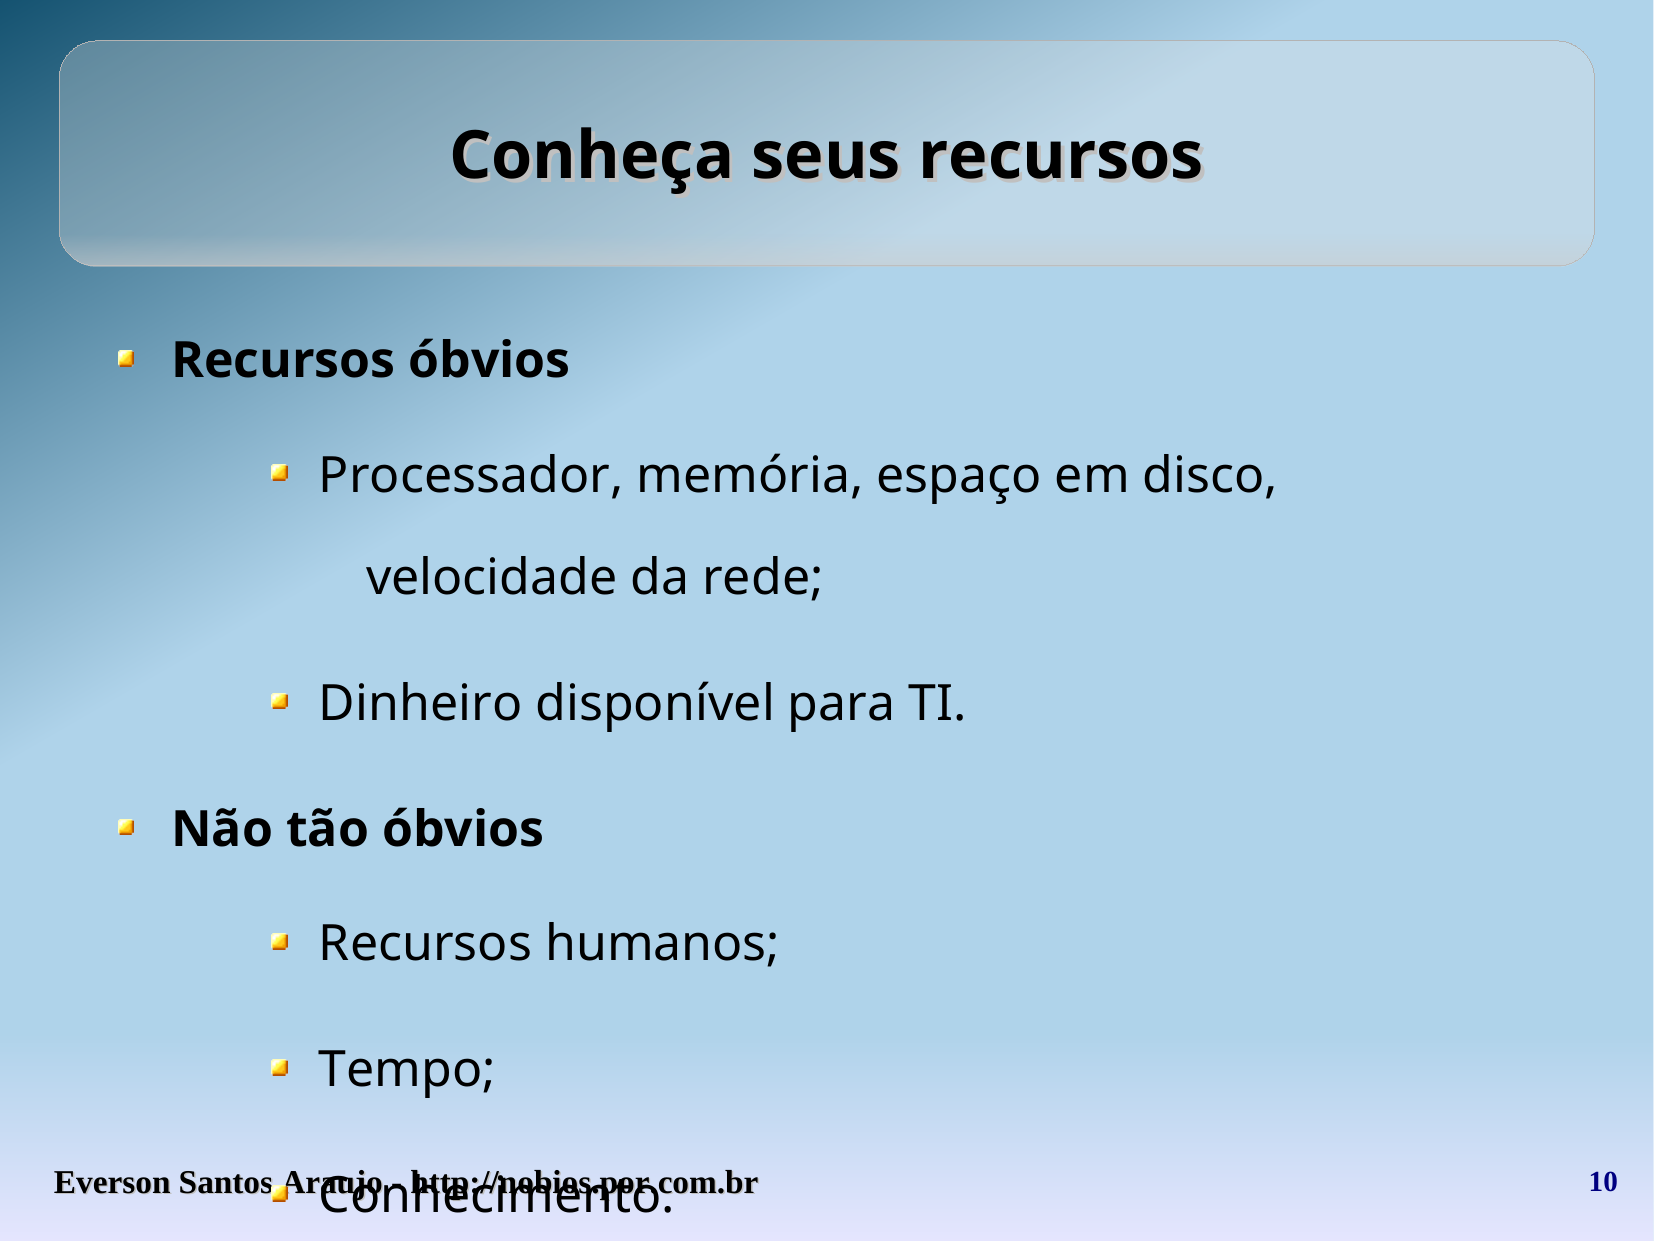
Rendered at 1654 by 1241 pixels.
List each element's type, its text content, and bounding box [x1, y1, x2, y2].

list Recursos óbvios Processador, memória, espaço em disco, velocidade da rede; Dinheiro disponível para TI. Não tão óbvios Recursos humanos; Tempo; Conhecimento. [82, 290, 1571, 1109]
picture [271, 1185, 288, 1202]
title Conheça seus recursos [82, 49, 1571, 257]
